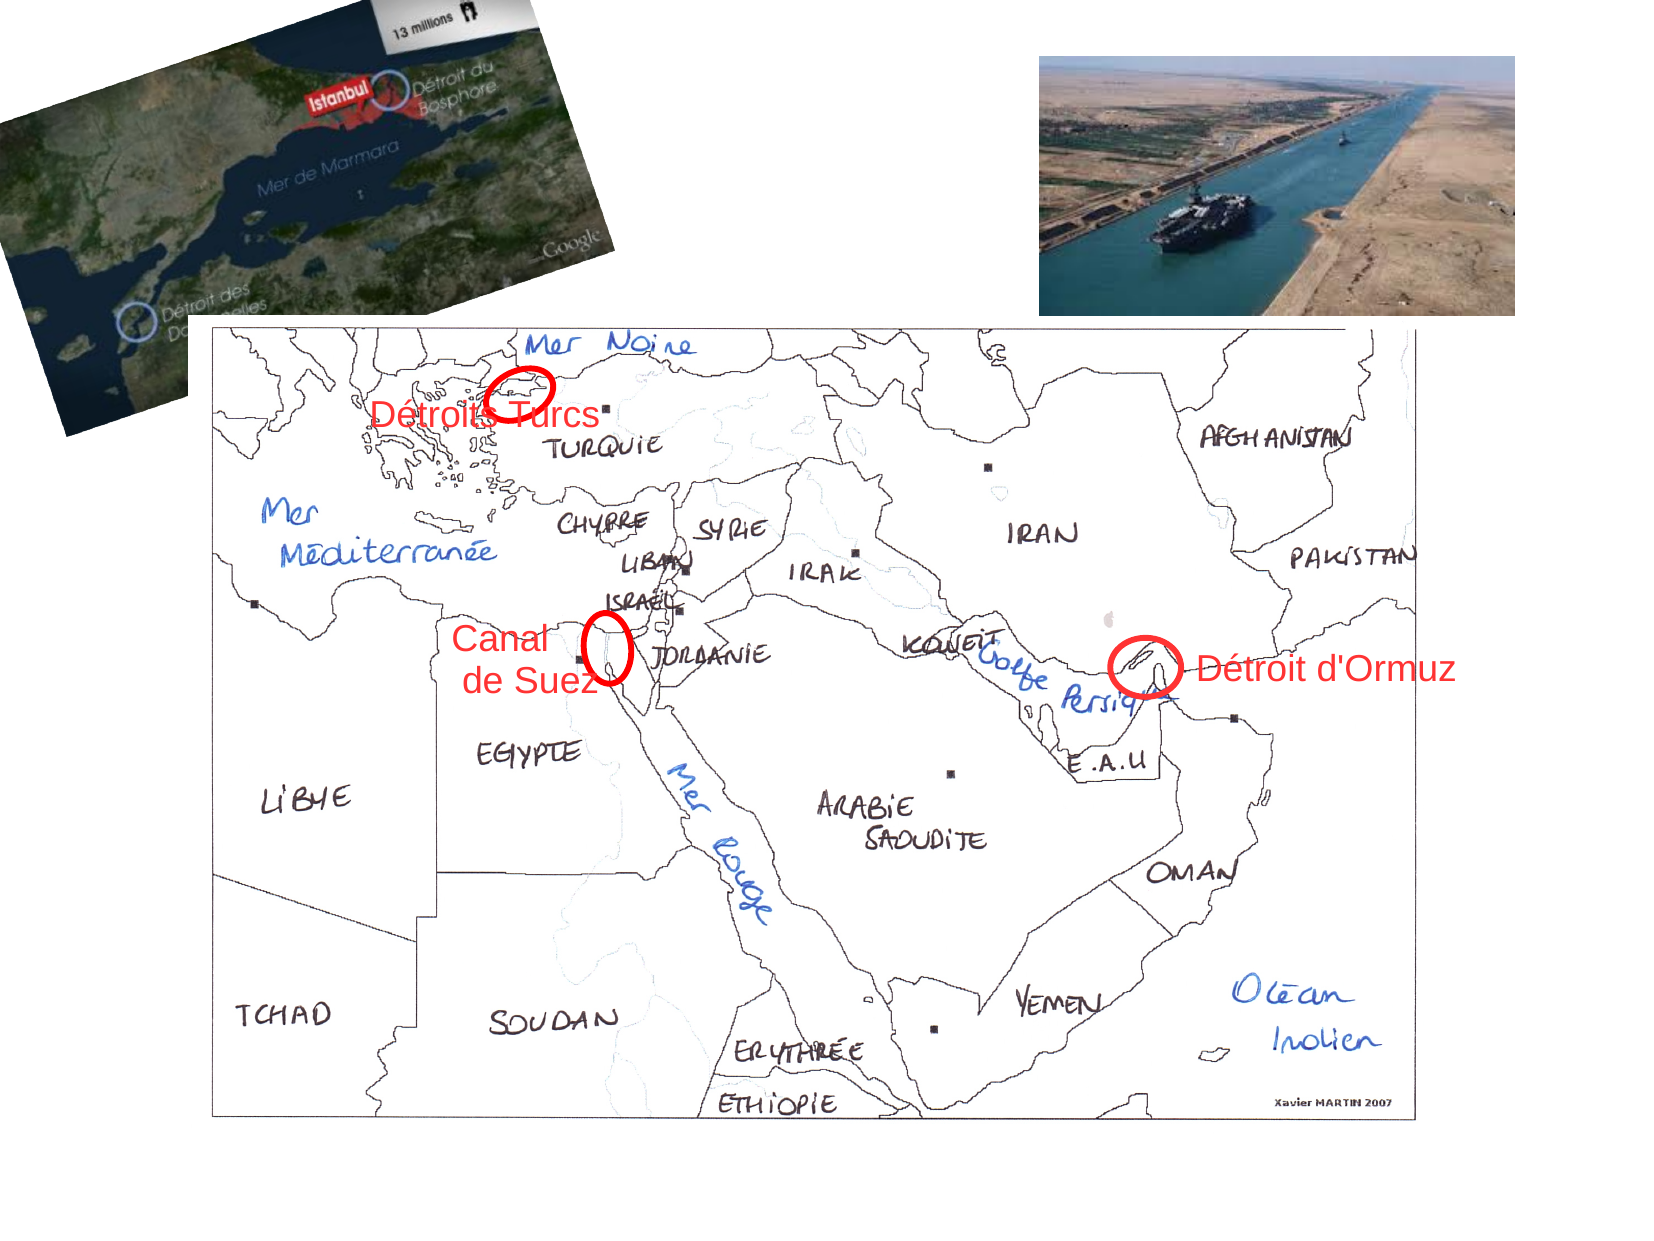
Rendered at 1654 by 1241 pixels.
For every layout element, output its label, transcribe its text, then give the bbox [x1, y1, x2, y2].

picture [1114, 641, 1178, 693]
text_box Détroits Turcs [354, 386, 616, 444]
picture [0, 0, 1515, 1134]
text_box Détroit d'Ormuz [1181, 639, 1473, 697]
text_box Canal de Suez [436, 609, 615, 709]
